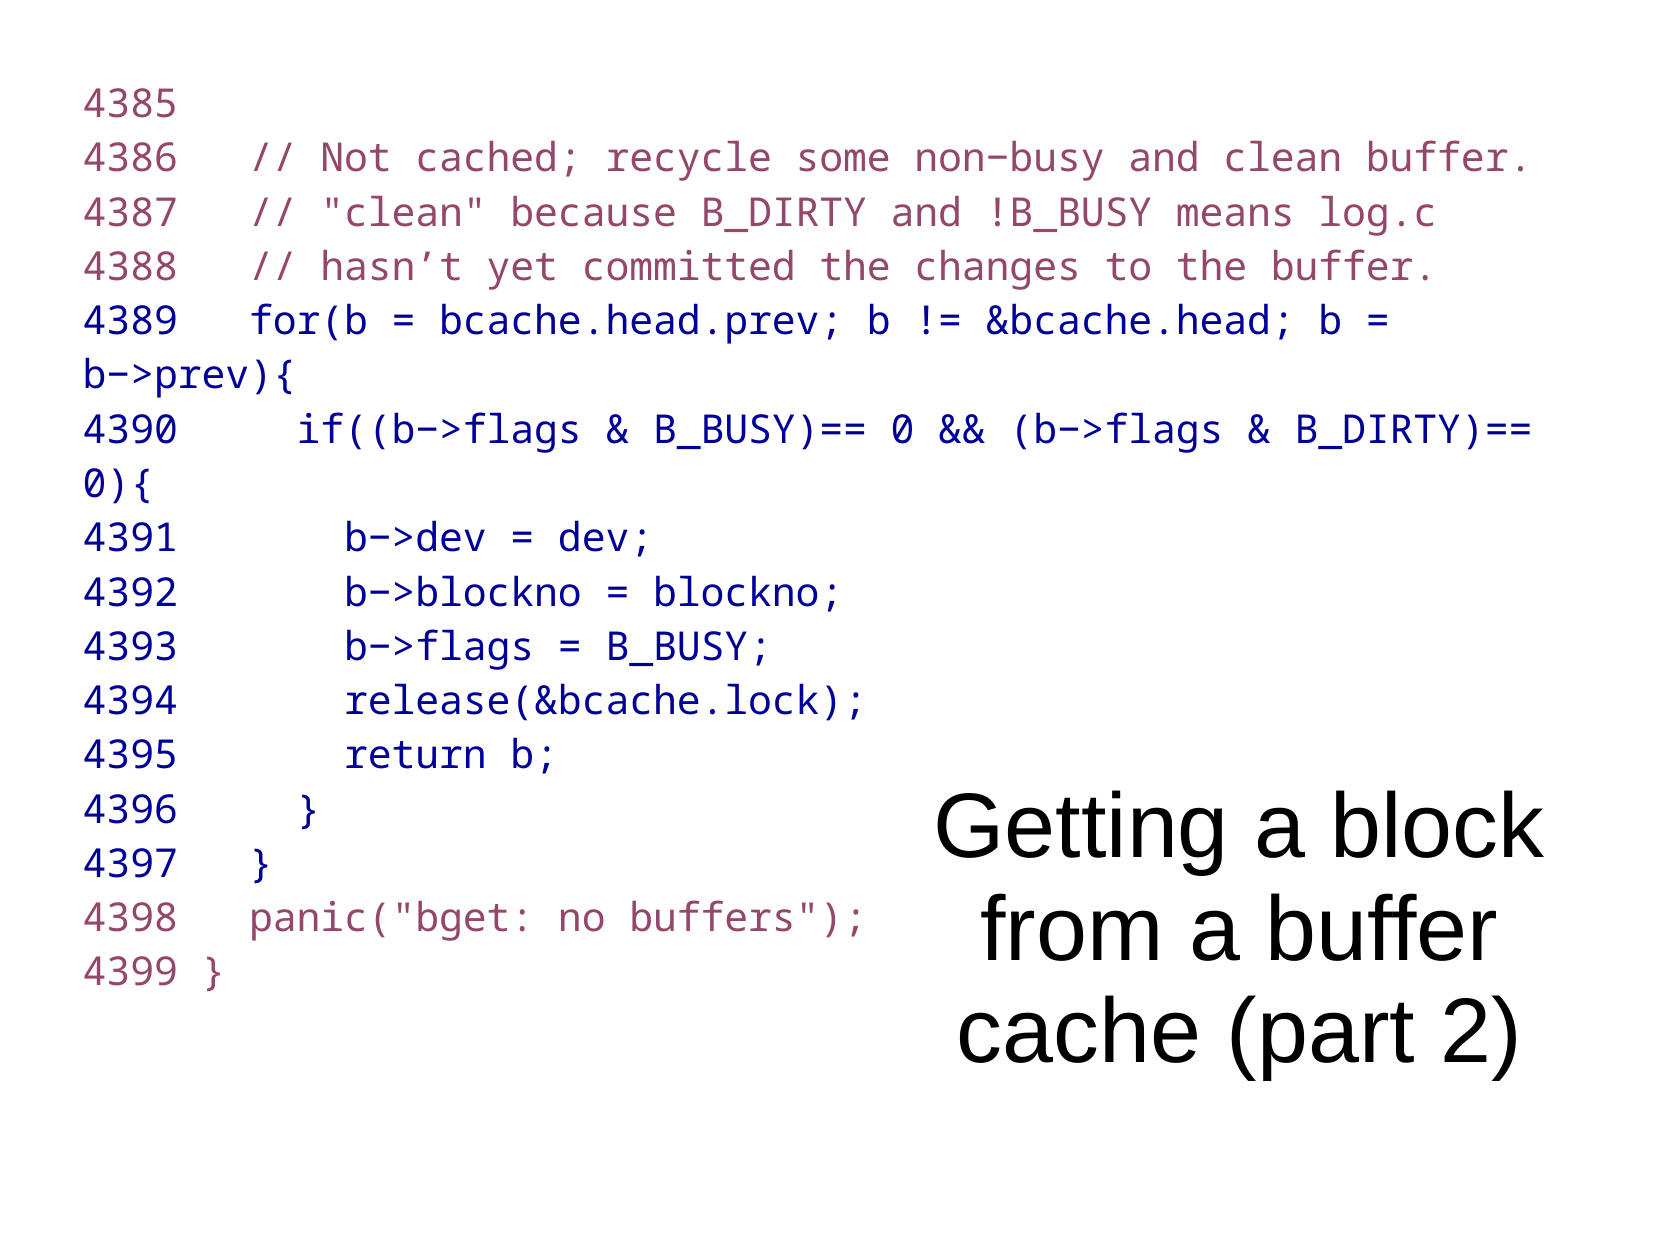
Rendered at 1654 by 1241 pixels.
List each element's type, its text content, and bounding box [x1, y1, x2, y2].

list 4385 4386 // Not cached; recycle some non−busy and clean buffer. 4387 // "clean" because B_DIRTY and !B_BUSY means log.c 4388 // hasn’t yet committed the changes to the buffer. 4389 for(b = bcache.head.prev; b != &bcache.head; b = b−>prev){ 4390 if((b−>flags & B_BUSY)== 0 && (b−>flags & B_DIRTY)== 0){ 4391 b−>dev = dev; 4392 b−>blockno = blockno; 4393 b−>flags = B_BUSY; 4394 release(&bcache.lock); 4395 return b; 4396 } 4397 } 4398 panic("bget: no buffers"); 4399 } [82, 75, 1571, 1010]
title Getting a block from a buffer cache (part 2) [904, 774, 1576, 1083]
